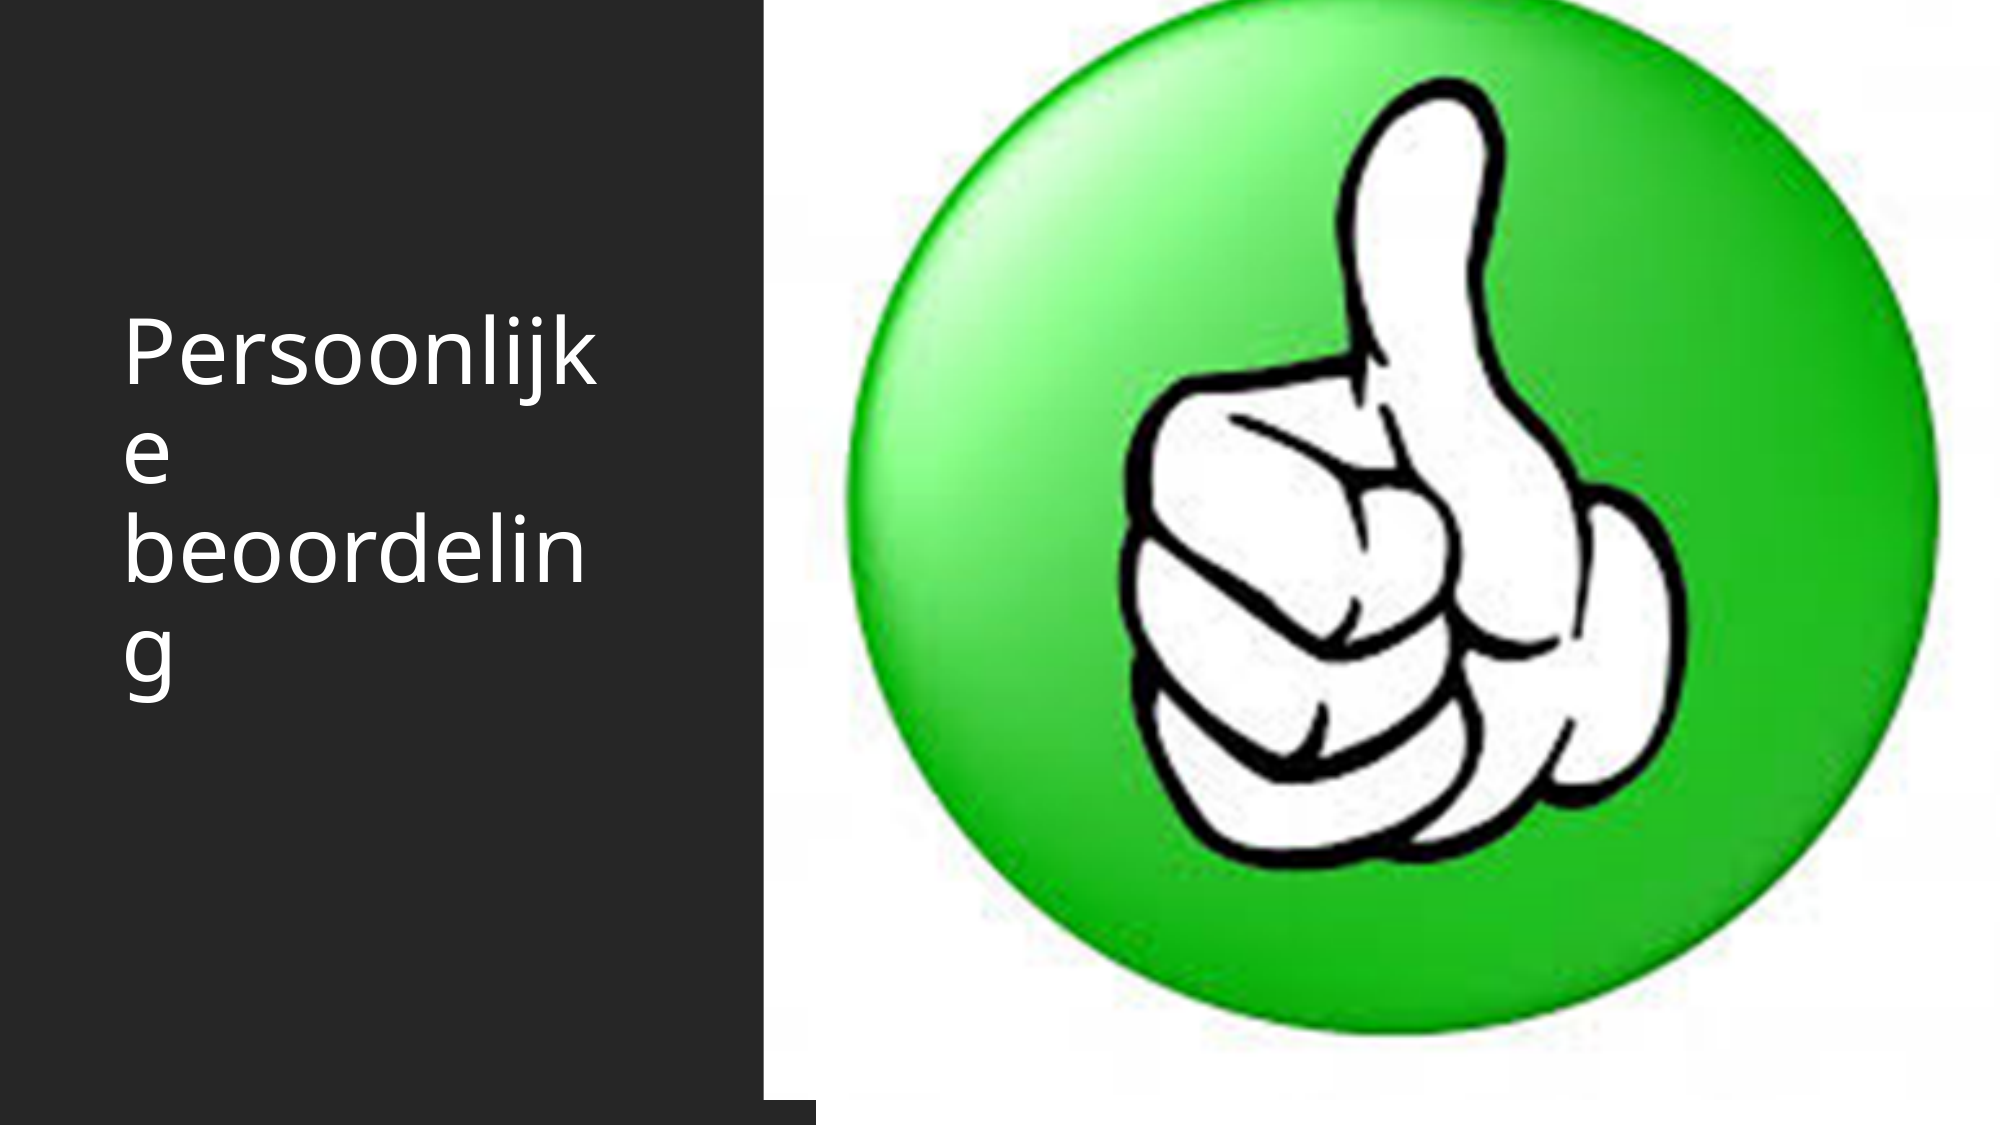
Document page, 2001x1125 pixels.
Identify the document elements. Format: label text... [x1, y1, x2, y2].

picture [763, 0, 2000, 1101]
text_box [0, 0, 816, 1125]
title Persoonlijke beoordeling [106, 104, 661, 710]
